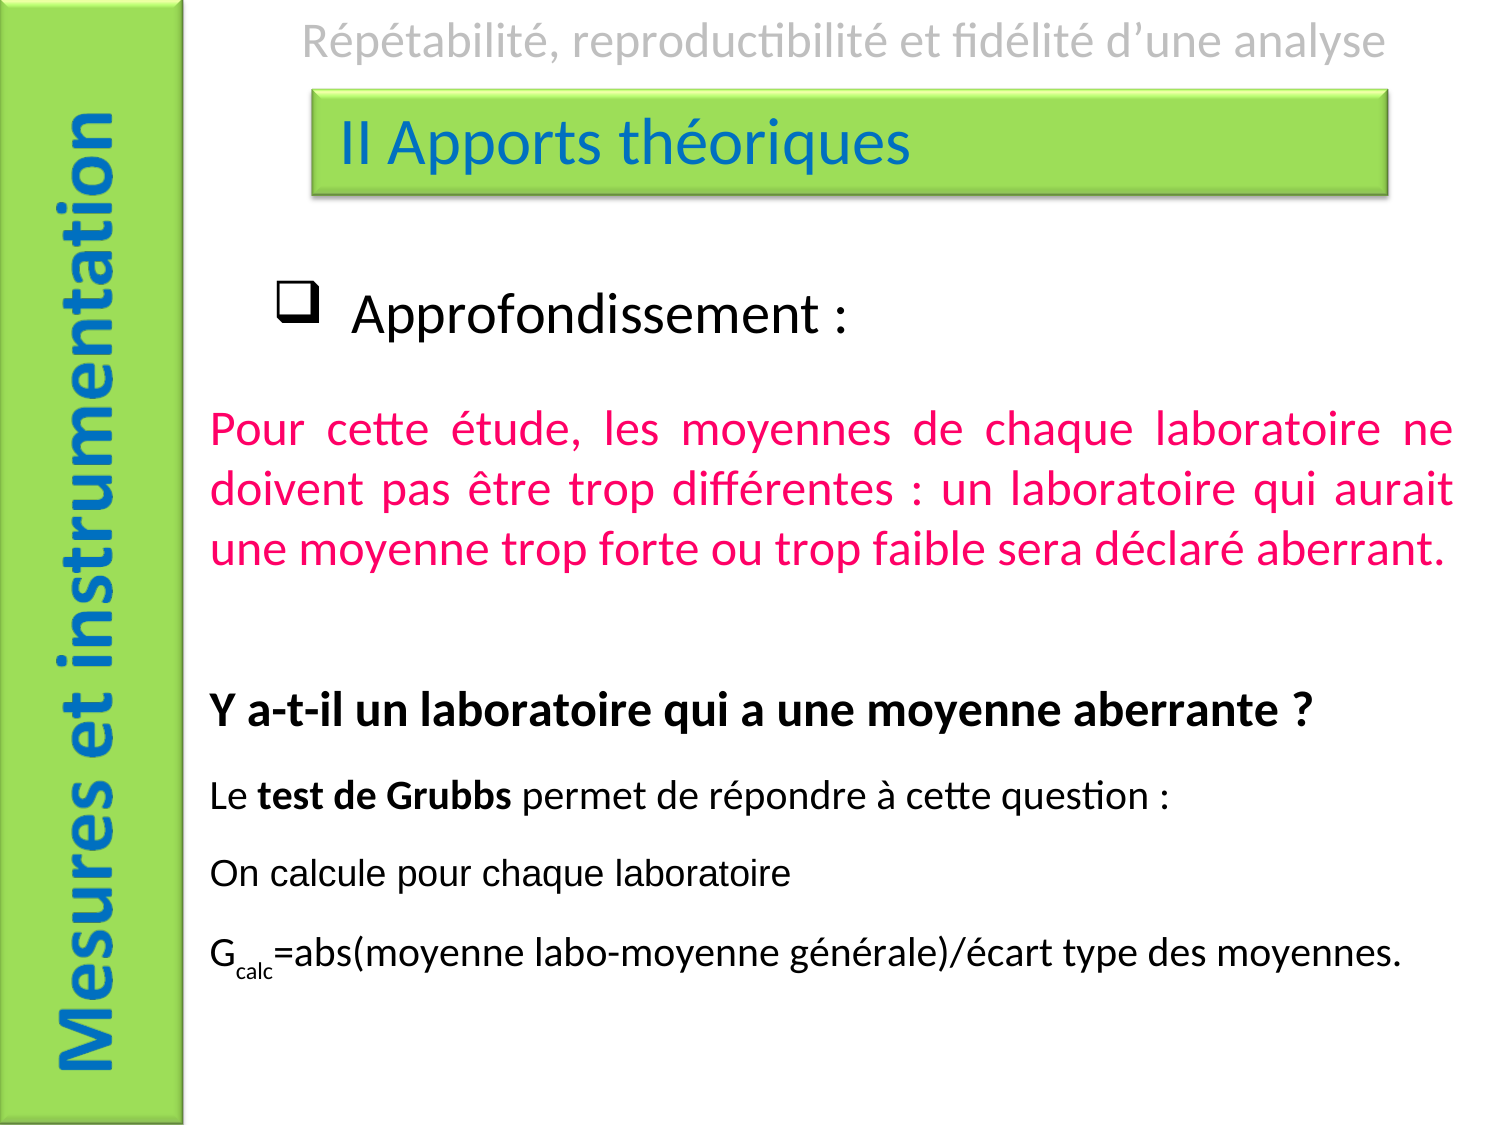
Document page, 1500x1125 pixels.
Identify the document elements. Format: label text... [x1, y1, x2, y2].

text_box Répétabilité, reproductibilité et fidélité d’une analyse [206, 0, 1483, 76]
picture [303, 84, 1397, 209]
text_box Approfondissement : [183, 267, 1500, 339]
text_box II Apports théoriques [324, 90, 1388, 186]
title Pour cette étude, les moyennes de chaque laboratoire ne doivent pas être trop différentes : un laboratoire qui aurait une moyenne trop forte ou trop faible sera déclaré aberrant. [194, 373, 1470, 598]
picture [0, 0, 192, 1125]
text_box Y a-t-il un laboratoire qui a une moyenne aberrante ? Le test de Grubbs permet de répondre à cette question : On calcule pour chaque laboratoire Gcalc=abs(moyenne labo-moyenne générale)/écart type des moyennes. [194, 668, 1483, 992]
